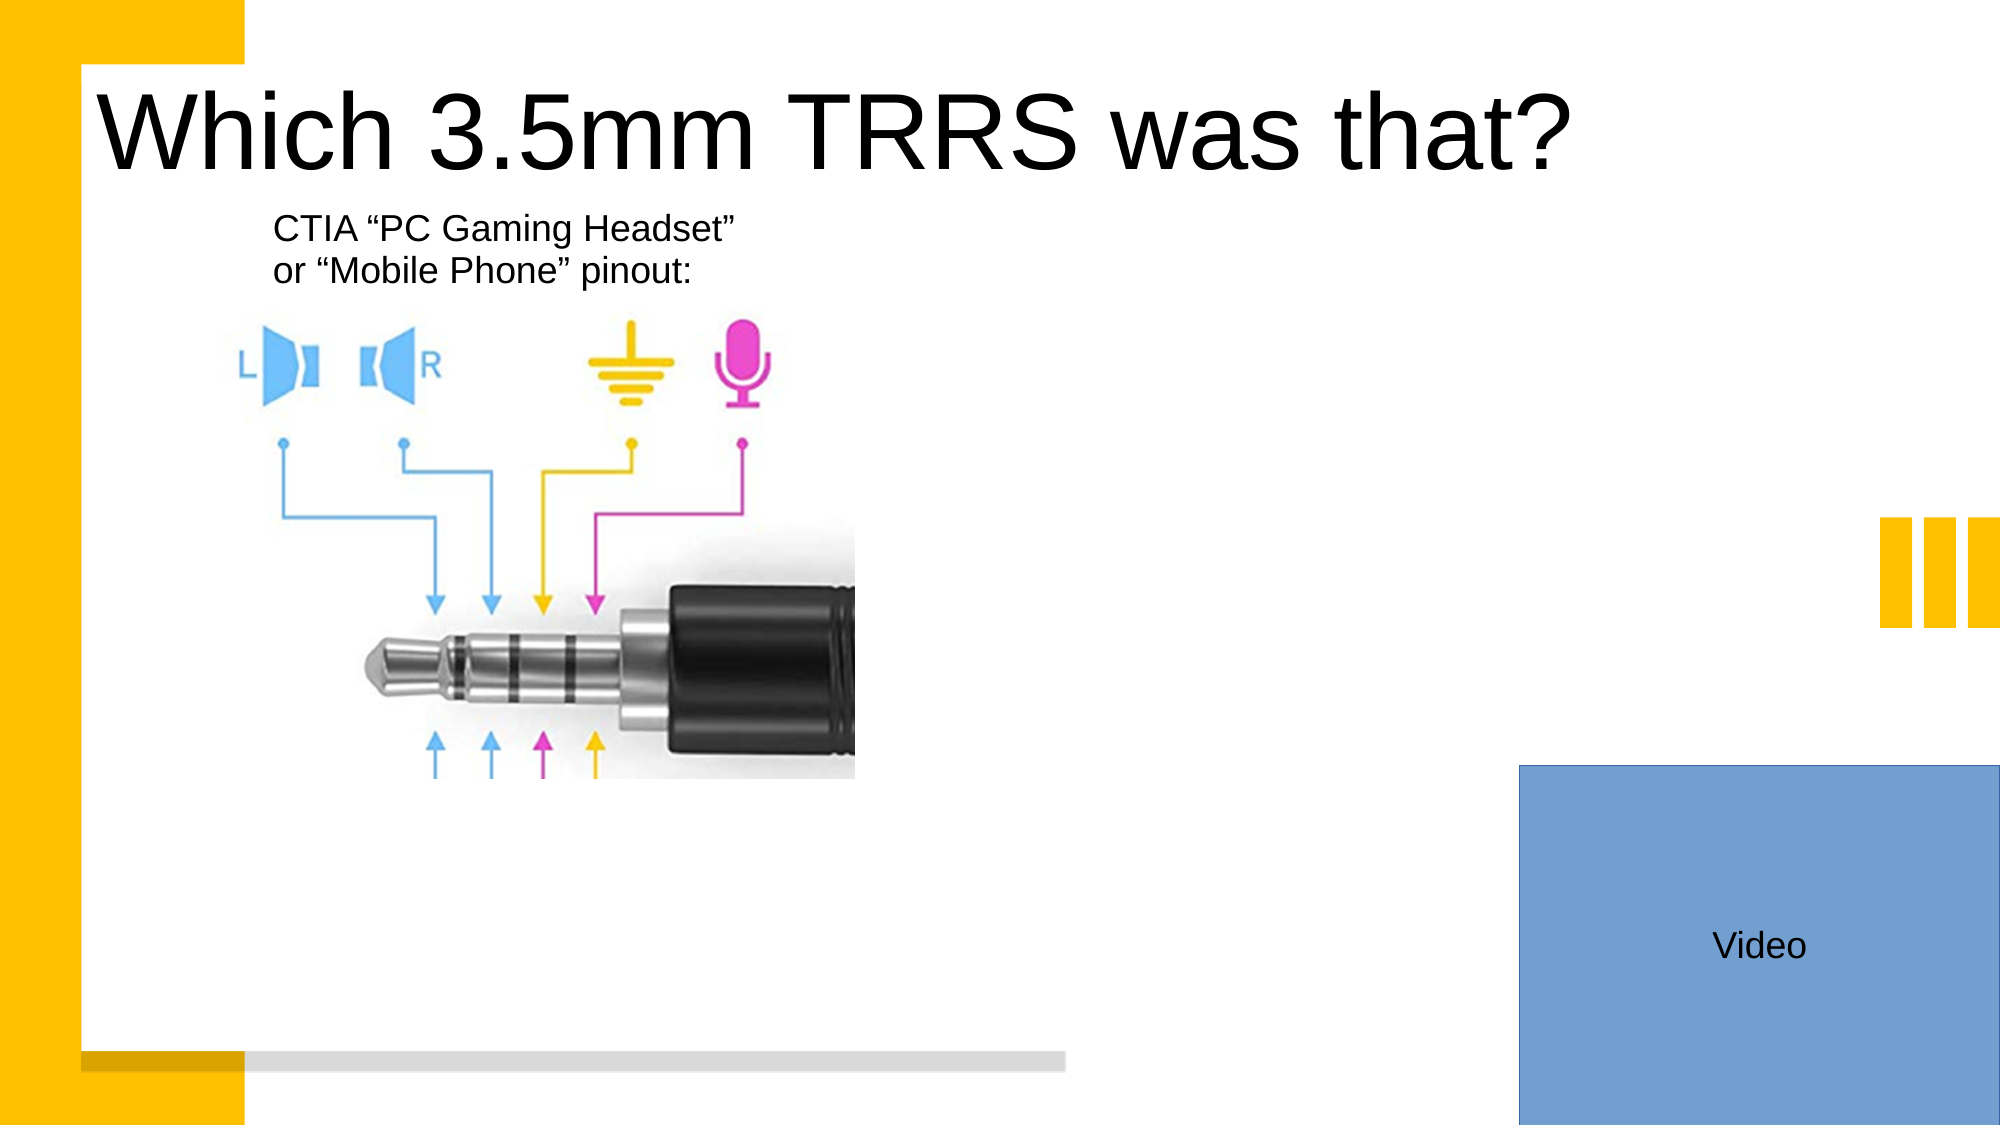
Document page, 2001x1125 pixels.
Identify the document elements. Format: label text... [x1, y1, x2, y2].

text_box CTIA “PC Gaming Headset” or “Mobile Phone” pinout: [258, 200, 751, 299]
picture [210, 299, 855, 779]
text_box Video [1519, 765, 2000, 1125]
text_box Which 3.5mm TRRS was that? [81, 64, 1921, 201]
text_box [0, 0, 2000, 1125]
